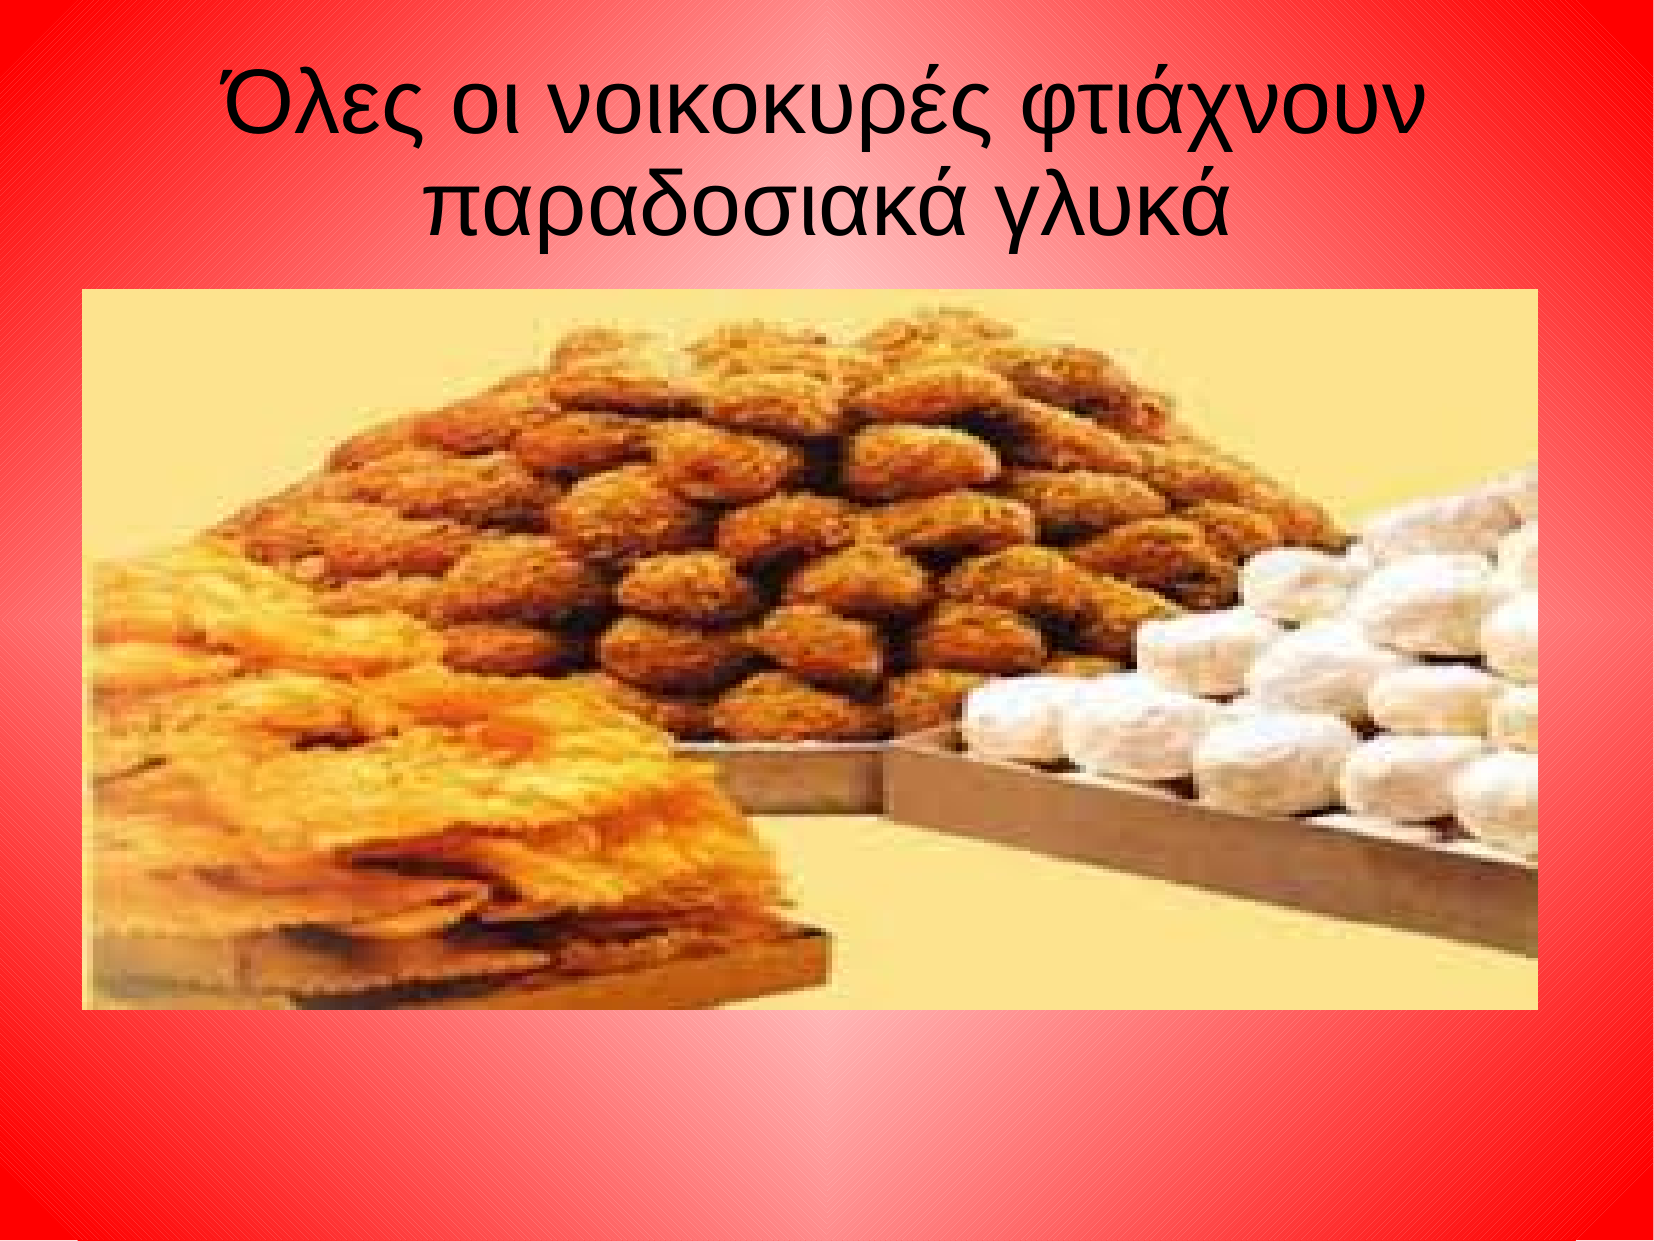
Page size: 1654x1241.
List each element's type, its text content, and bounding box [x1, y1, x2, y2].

picture [82, 289, 1538, 1010]
title Όλες οι νοικοκυρές φτιάχνουν παραδοσιακά γλυκά [82, 49, 1571, 257]
